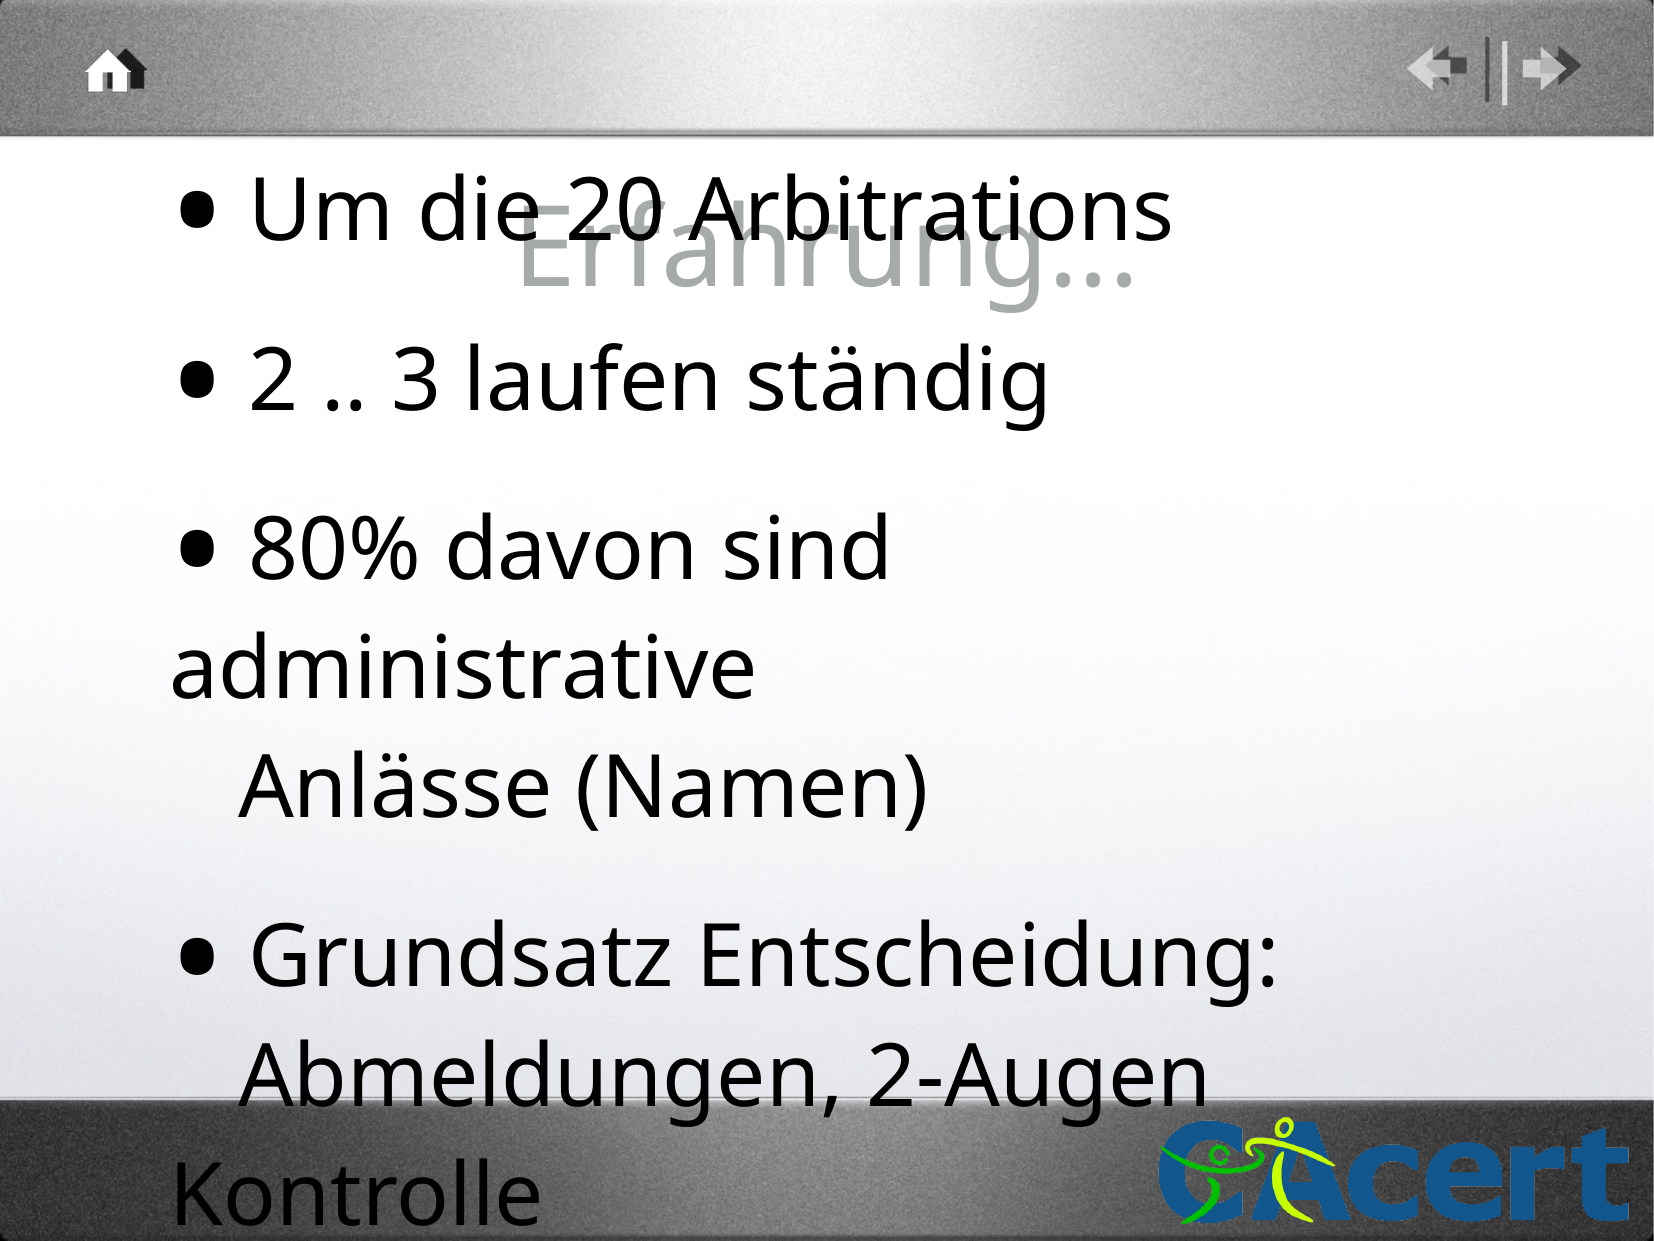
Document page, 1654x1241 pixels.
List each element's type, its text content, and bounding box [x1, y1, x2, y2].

picture [0, 0, 1654, 1241]
title Erfahrung... [161, 143, 1493, 311]
list Um die 20 Arbitrations 2 .. 3 laufen ständig 80% davon sind administrative Anlässe (Namen) Grundsatz Entscheidung: Abmeldungen, 2-Augen Kontrolle [161, 311, 1493, 1088]
